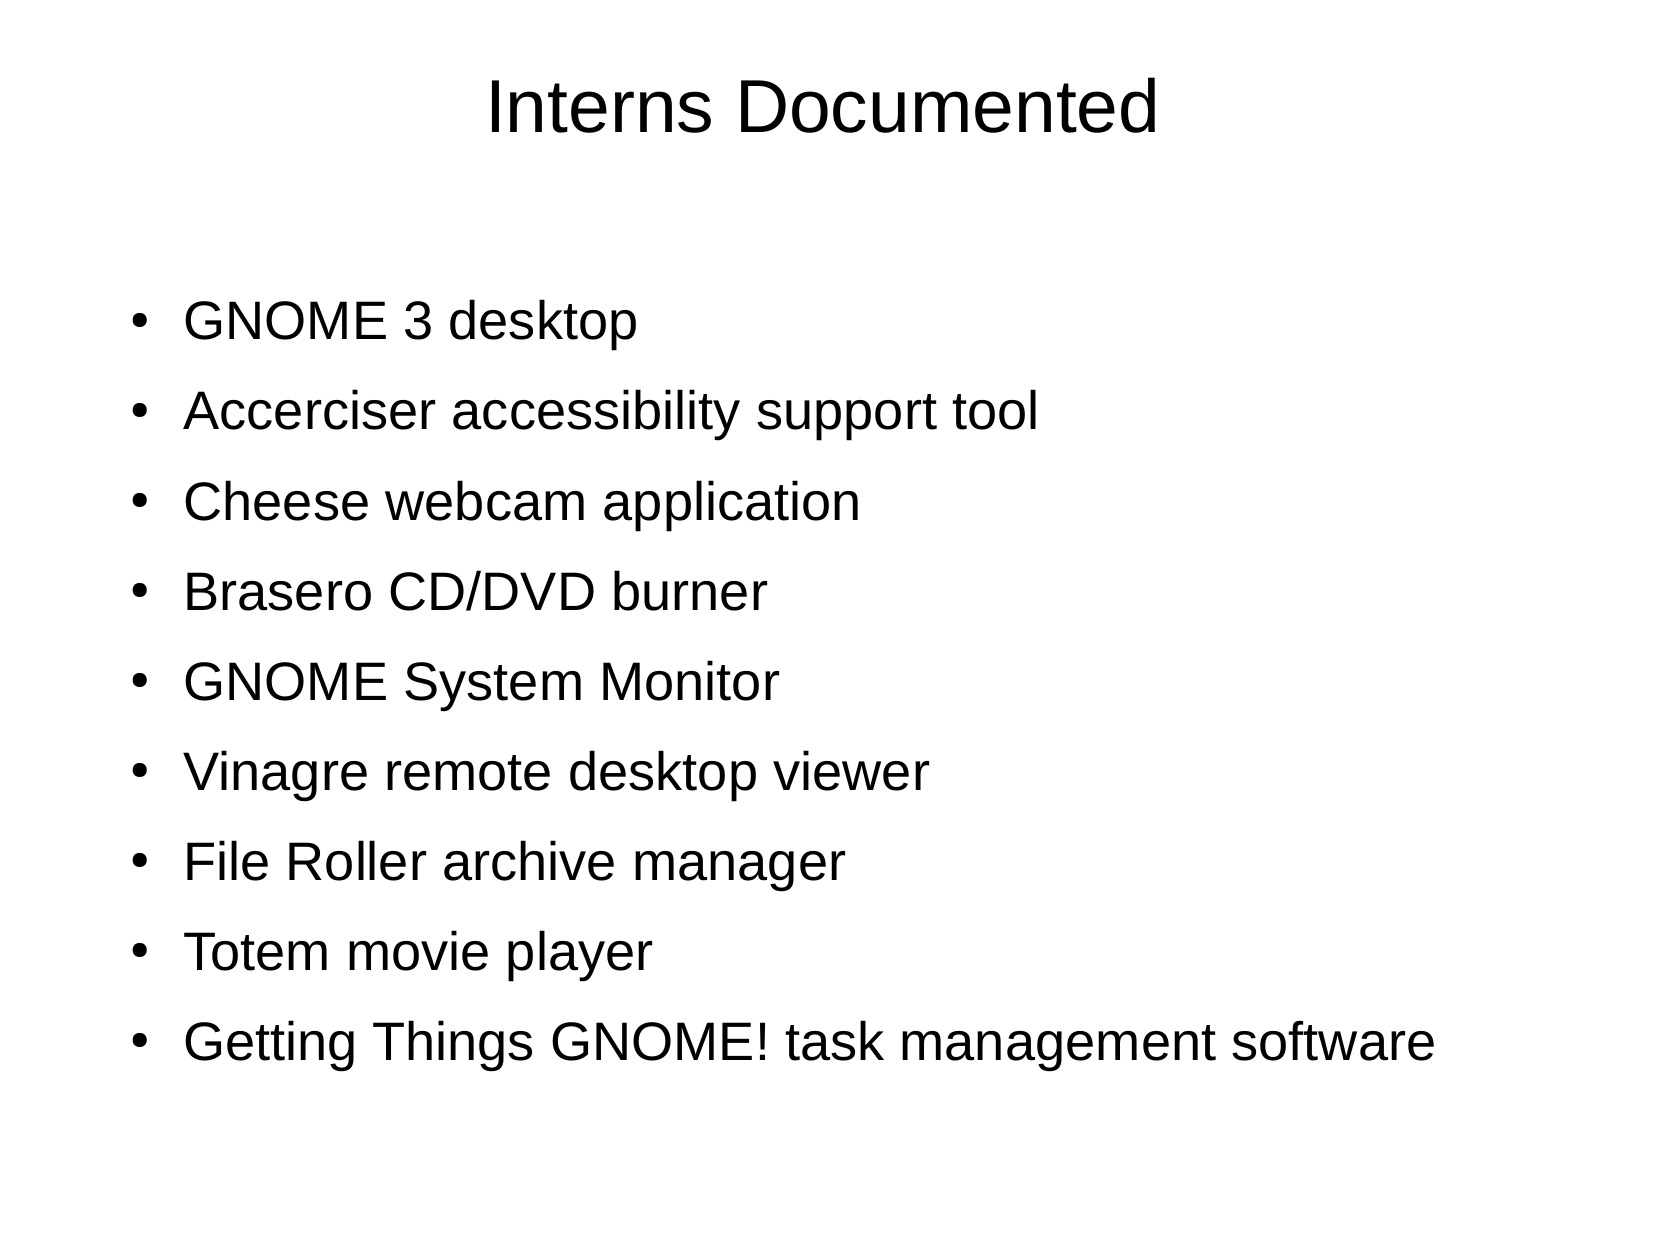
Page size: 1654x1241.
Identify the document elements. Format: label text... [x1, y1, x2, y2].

title Interns Documented [0, 2, 1646, 211]
list GNOME 3 desktop Accerciser accessibility support tool Cheese webcam application Brasero CD/DVD burner GNOME System Monitor Vinagre remote desktop viewer File Roller archive manager Totem movie player Getting Things GNOME! task management software [112, 291, 1601, 1111]
